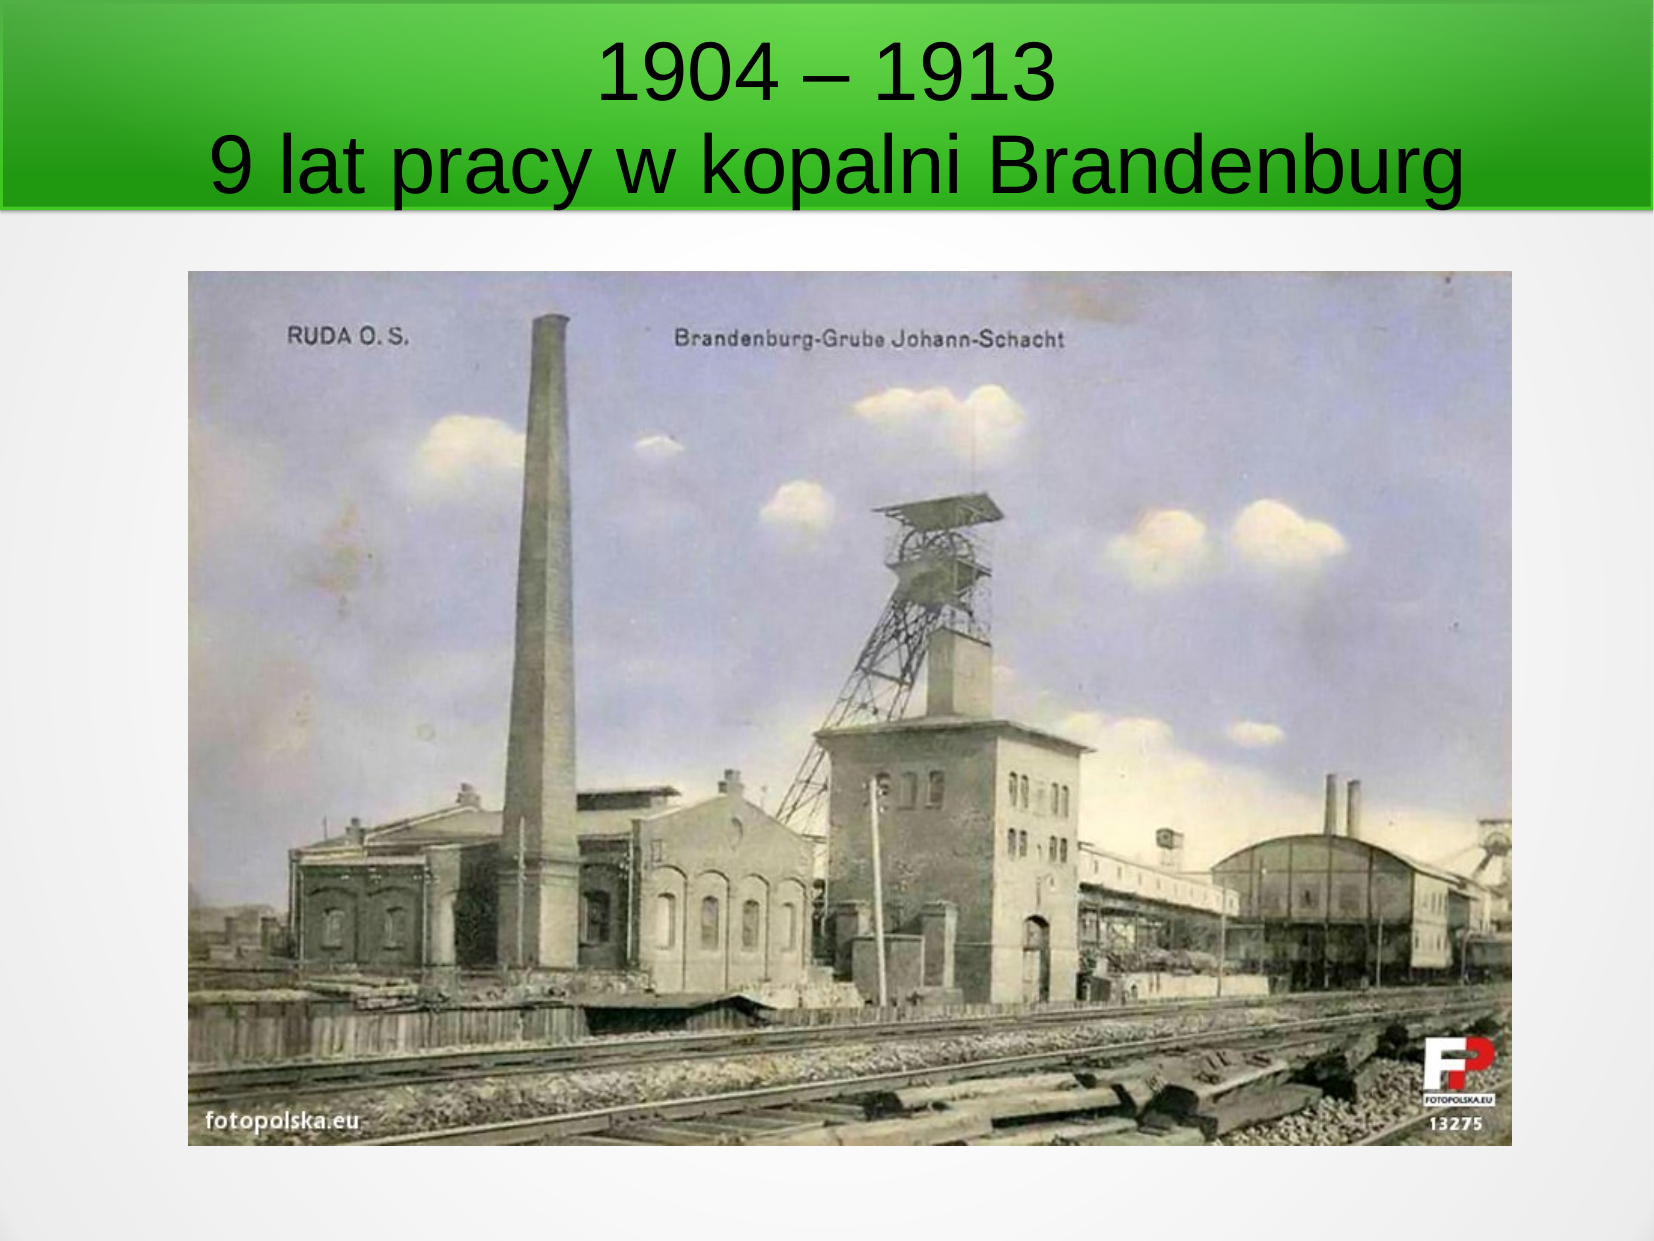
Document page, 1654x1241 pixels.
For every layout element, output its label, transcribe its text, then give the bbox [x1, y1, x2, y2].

title 1904 – 1913 9 lat pracy w kopalni Brandenburg [82, 24, 1571, 212]
picture [188, 271, 1512, 1146]
